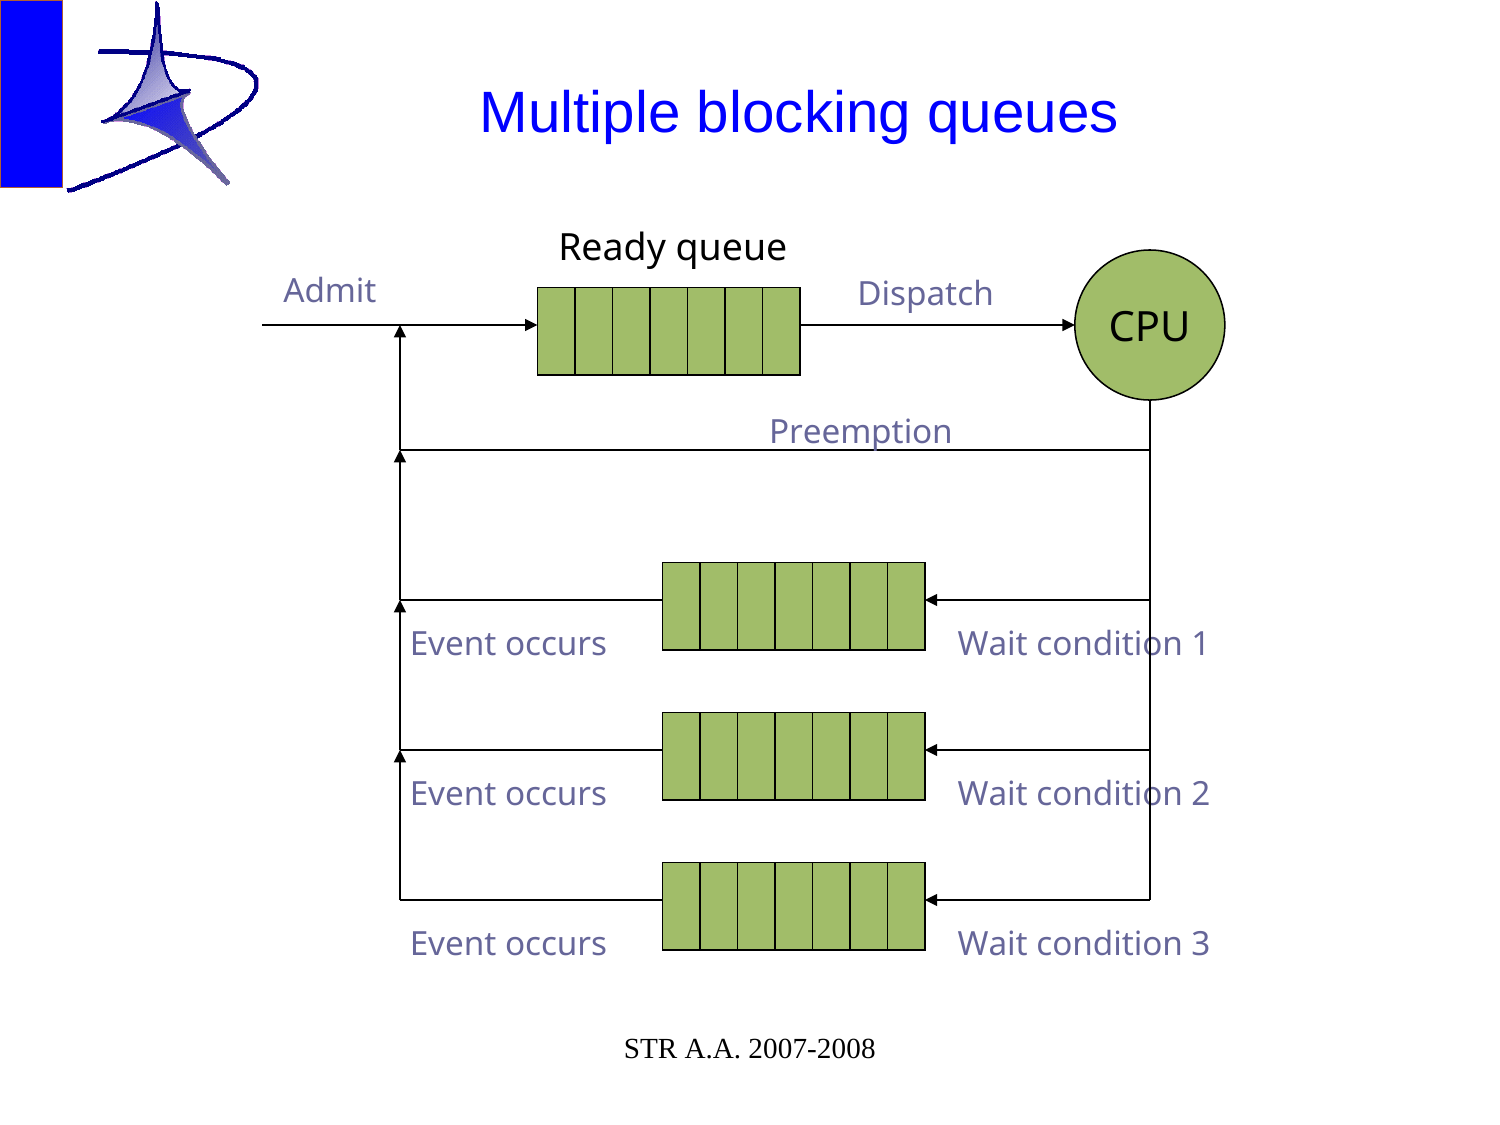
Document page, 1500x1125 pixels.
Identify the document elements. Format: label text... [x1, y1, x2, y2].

text_box Event occurs [395, 763, 399, 824]
text_box Preemption [754, 399, 968, 461]
text_box CPU [1074, 249, 1225, 401]
text_box Admit [268, 259, 392, 320]
text_box Event occurs [395, 613, 399, 674]
text_box Wait condition 2 [1151, 762, 1226, 824]
text_box Dispatch [842, 262, 1009, 324]
text_box [662, 862, 925, 951]
title Multiple blocking queues [174, 61, 1425, 164]
text_box Wait condition 1 [942, 612, 1149, 674]
text_box Wait condition 1 [1151, 612, 1226, 674]
picture [62, 0, 263, 197]
text_box [662, 712, 925, 801]
text_box Ready queue [543, 212, 803, 279]
text_box [537, 287, 800, 376]
text_box Event occurs [395, 912, 623, 974]
text_box Wait condition 3 [942, 912, 1226, 974]
text_box Wait condition 2 [942, 762, 1149, 824]
text_box [662, 562, 925, 651]
text_box Event occurs [401, 762, 623, 824]
text_box Event occurs [401, 612, 623, 674]
